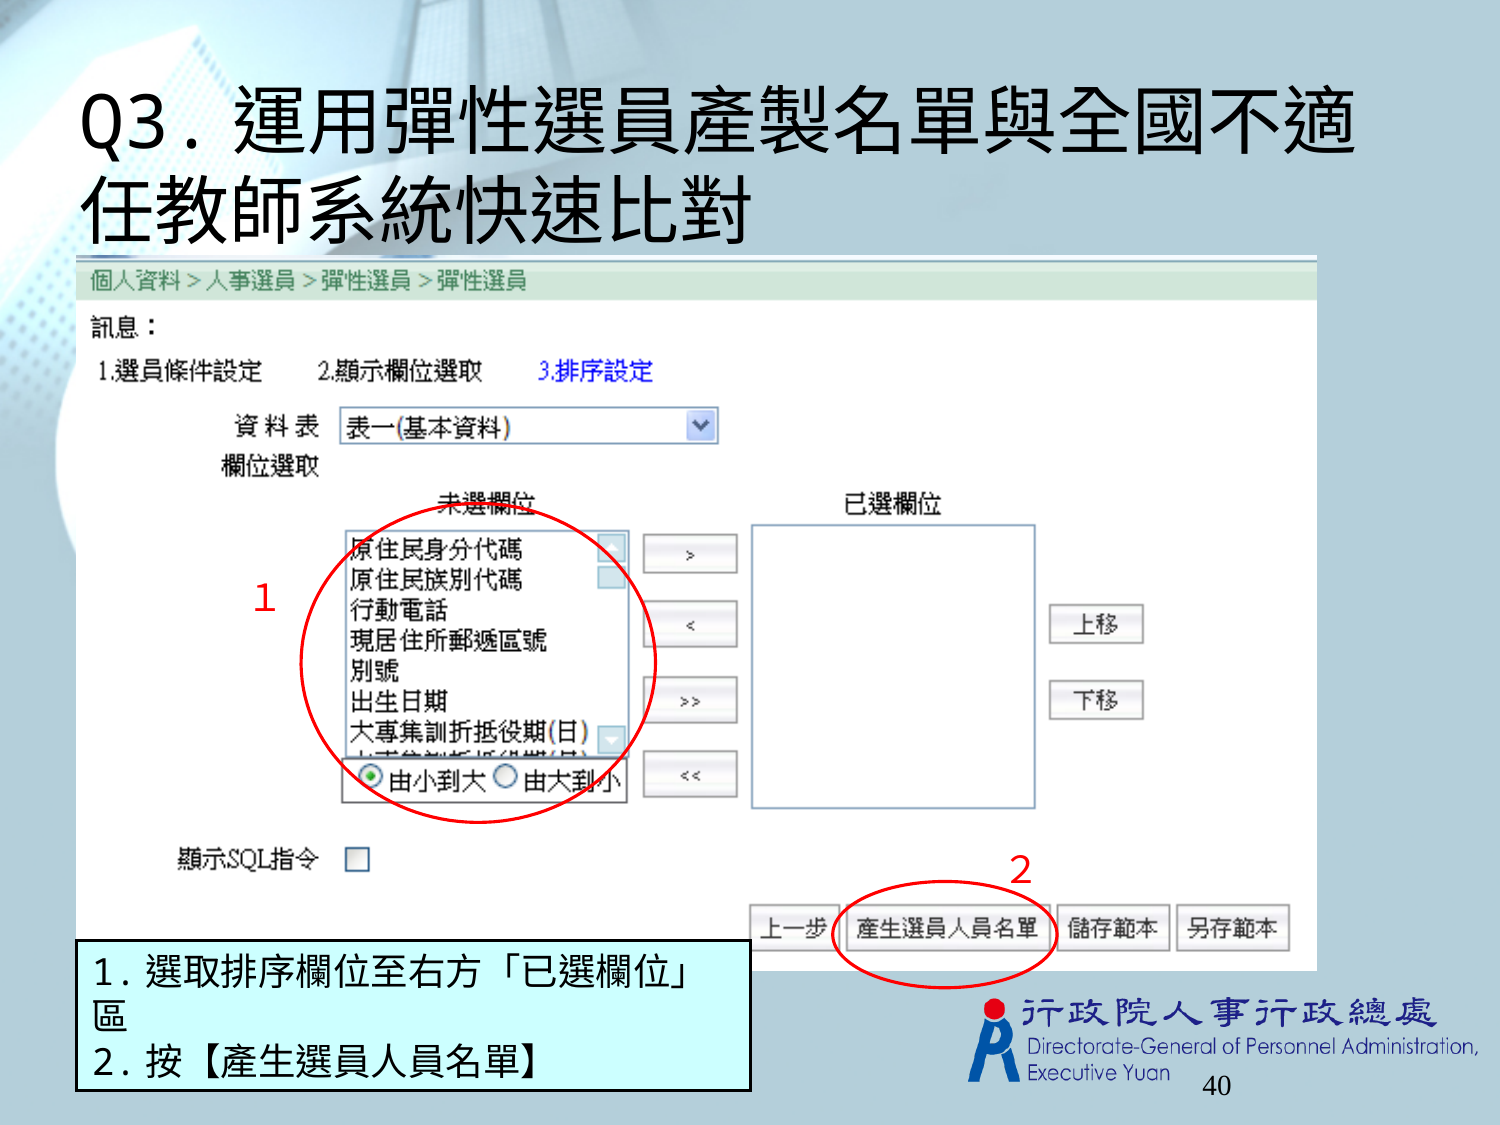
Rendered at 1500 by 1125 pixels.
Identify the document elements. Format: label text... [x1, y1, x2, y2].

text_box １ [242, 574, 290, 620]
picture [835, 884, 1055, 971]
text_box 1.選取排序欄位至右方「已選欄位」區 2.按【產生選員人員名單】 [76, 940, 751, 1049]
text_box [1187, 1058, 1500, 1125]
text_box Q3.運用彈性選員產製名單與全國不適任教師系統快速比對 [65, 66, 1400, 261]
picture [76, 255, 1317, 971]
text_box ２ [998, 846, 1046, 892]
